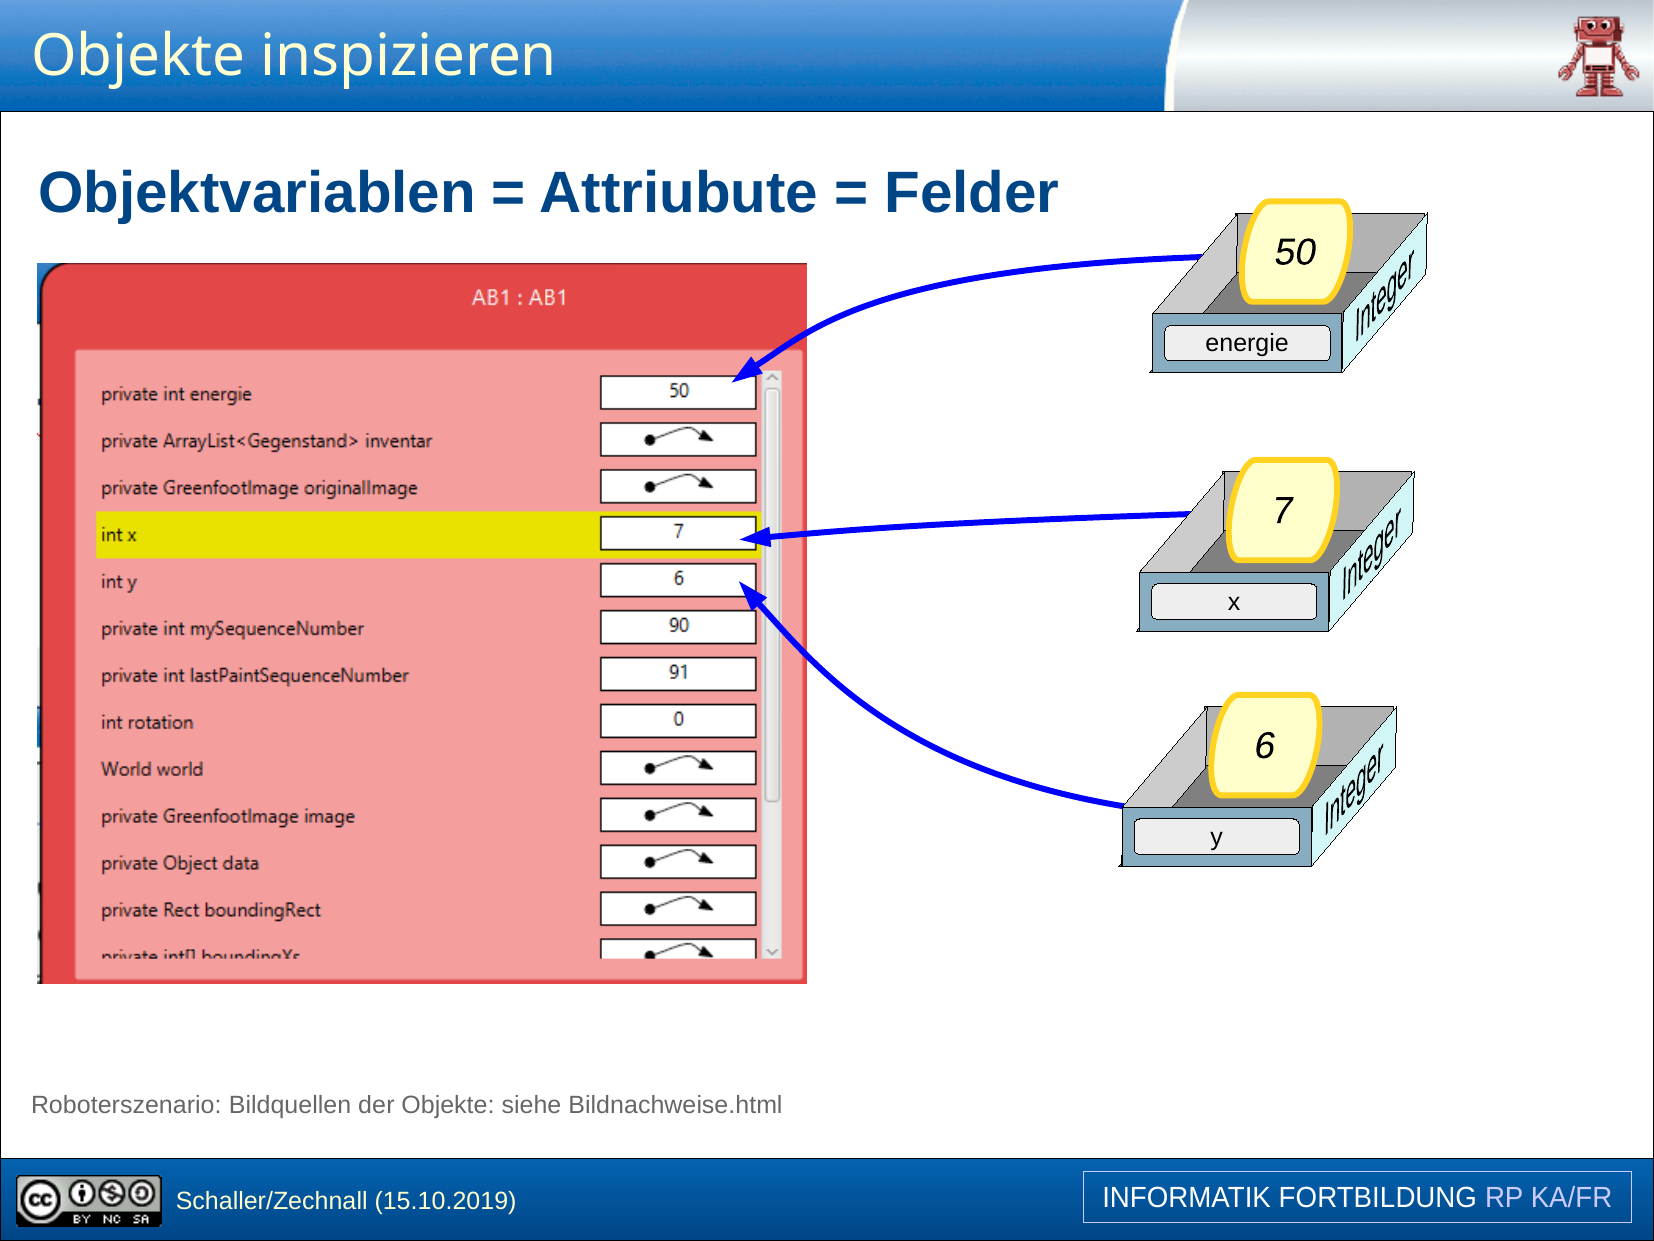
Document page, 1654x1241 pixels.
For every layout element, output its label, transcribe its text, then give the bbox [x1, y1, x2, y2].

text_box 50 [1241, 201, 1351, 302]
picture [0, 0, 1654, 111]
text_box 7 [1228, 459, 1338, 561]
picture [16, 1175, 162, 1227]
title Objekte inspizieren [31, 14, 1151, 92]
text_box y [1134, 818, 1300, 855]
text_box Integer [1311, 706, 1397, 867]
text_box Integer [1341, 212, 1428, 373]
picture [37, 263, 807, 984]
text_box [1136, 471, 1412, 632]
text_box [1149, 213, 1425, 373]
text_box Integer [1328, 471, 1415, 632]
text_box x [1151, 583, 1317, 620]
list Objektvariablen = Attriubute = Felder [38, 160, 1329, 241]
text_box [1118, 706, 1394, 867]
text_box energie [1164, 325, 1331, 361]
text_box 6 [1211, 694, 1320, 796]
text_box Roboterszenario: Bildquellen der Objekte: siehe Bildnachweise.html [16, 1083, 932, 1129]
